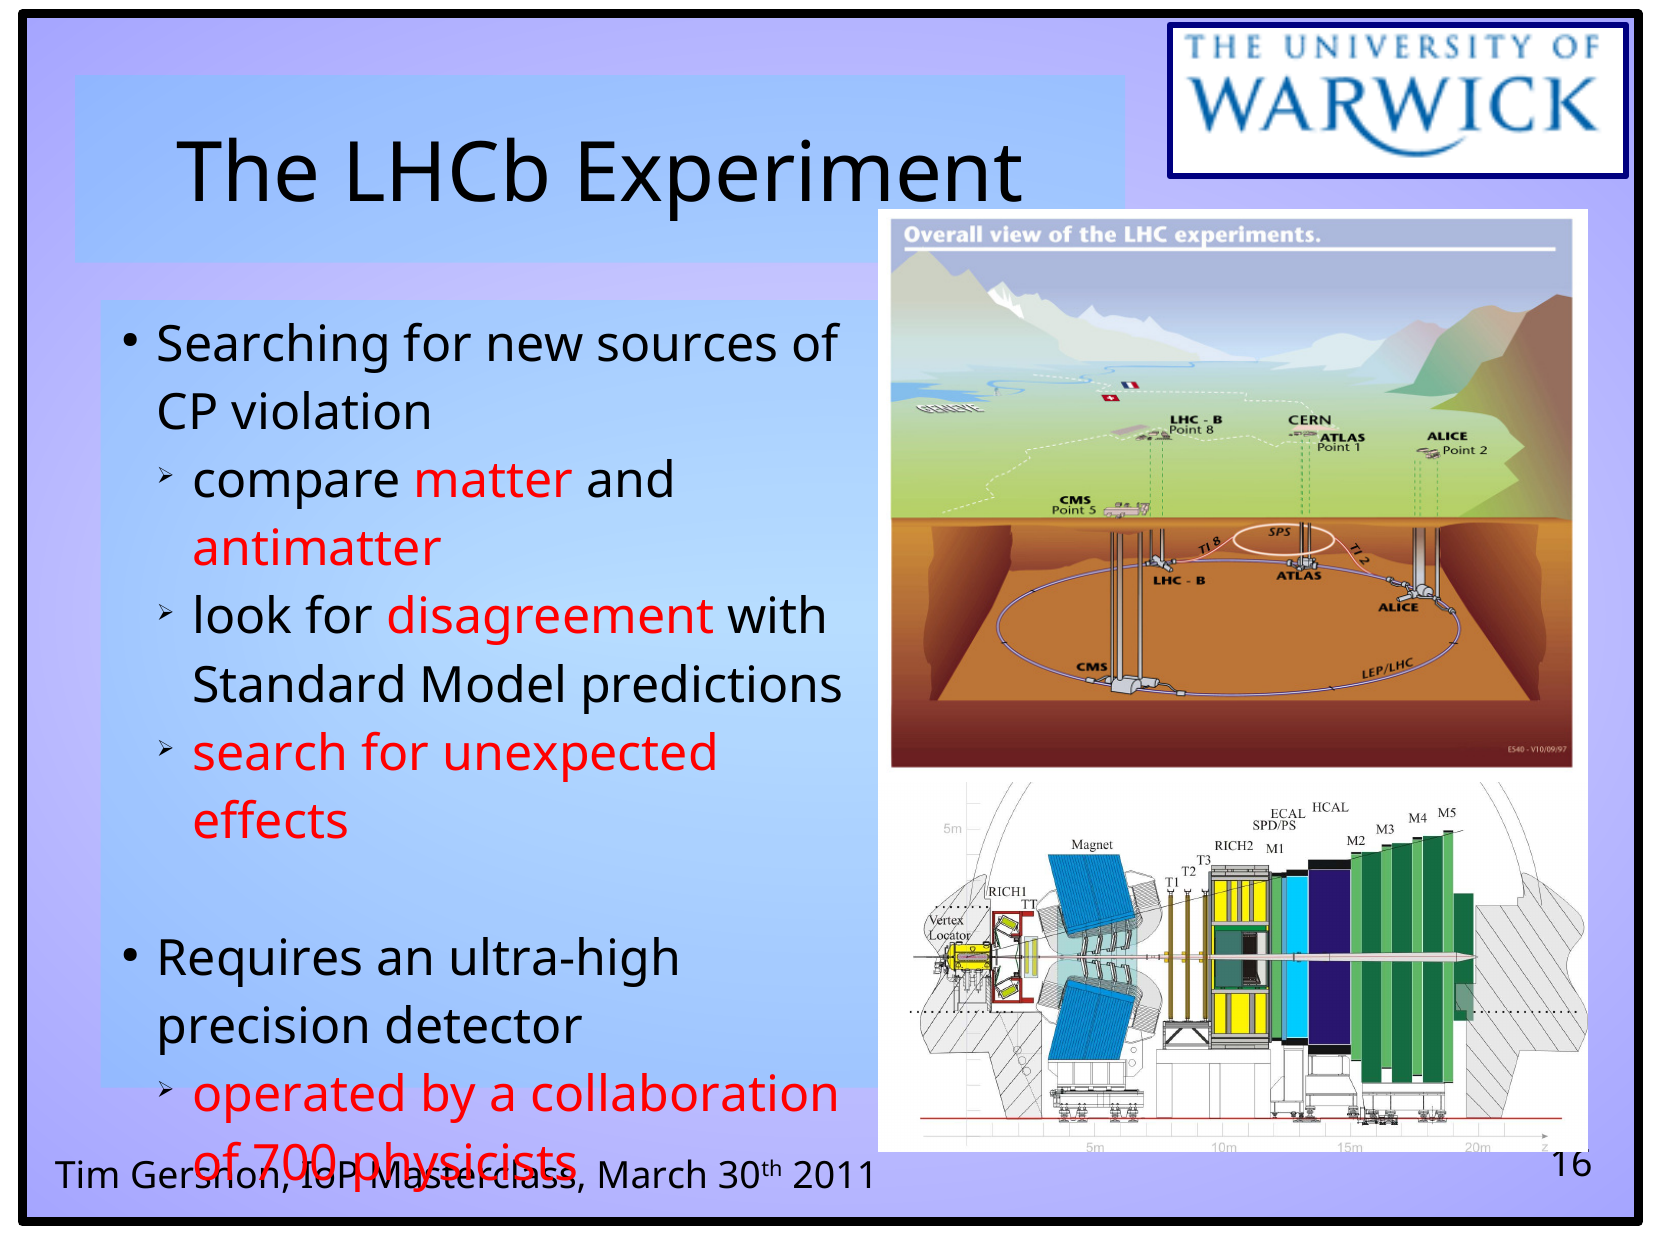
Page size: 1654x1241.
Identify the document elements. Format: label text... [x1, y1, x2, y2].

text_box <number> [1533, 1125, 1609, 1201]
text_box Searching for new sources of CP violation compare matter and antimatter look for disagreement with Standard Model predictions search for unexpected effects Requires an ultra-high precision detector operated by a collaboration of 700 physicists [71, 300, 863, 1088]
picture [1172, 27, 1623, 174]
picture [878, 209, 1588, 1152]
text_box Tim Gershon, IoP Masterclass, March 30th 2011 [72, 1136, 861, 1212]
text_box The LHCb Experiment [75, 75, 1126, 263]
text_box [22, 13, 1639, 1222]
